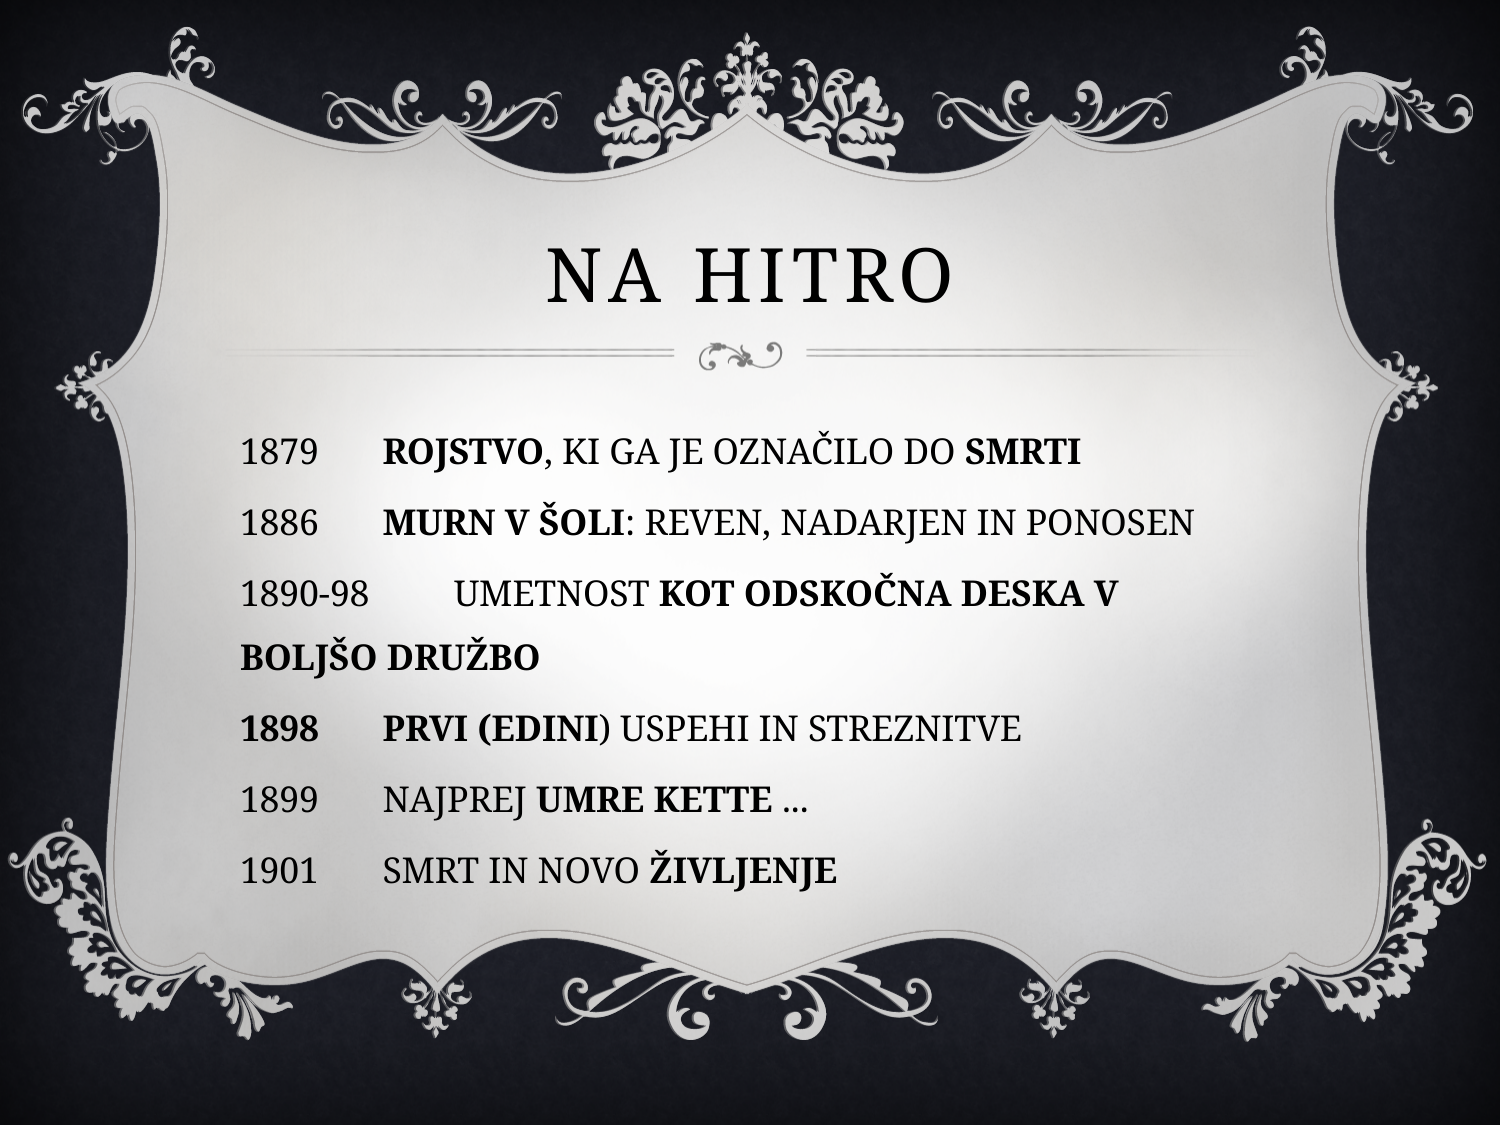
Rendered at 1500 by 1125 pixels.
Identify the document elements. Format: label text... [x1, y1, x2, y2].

picture [0, 0, 1500, 1125]
list 1879 ROJSTVO, KI GA JE OZNAČILO DO SMRTI 1886 MURN V ŠOLI: REVEN, NADARJEN IN PONOSEN 1890-98 UMETNOST KOT ODSKOČNA DESKA V BOLJŠO DRUŽBO 1898 PRVI (EDINI) USPEHI IN STREZNITVE 1899 NAJPREJ UMRE KETTE ... 1901 SMRT IN NOVO ŽIVLJENJE [225, 399, 1275, 900]
title NA Hitro [225, 212, 1275, 325]
